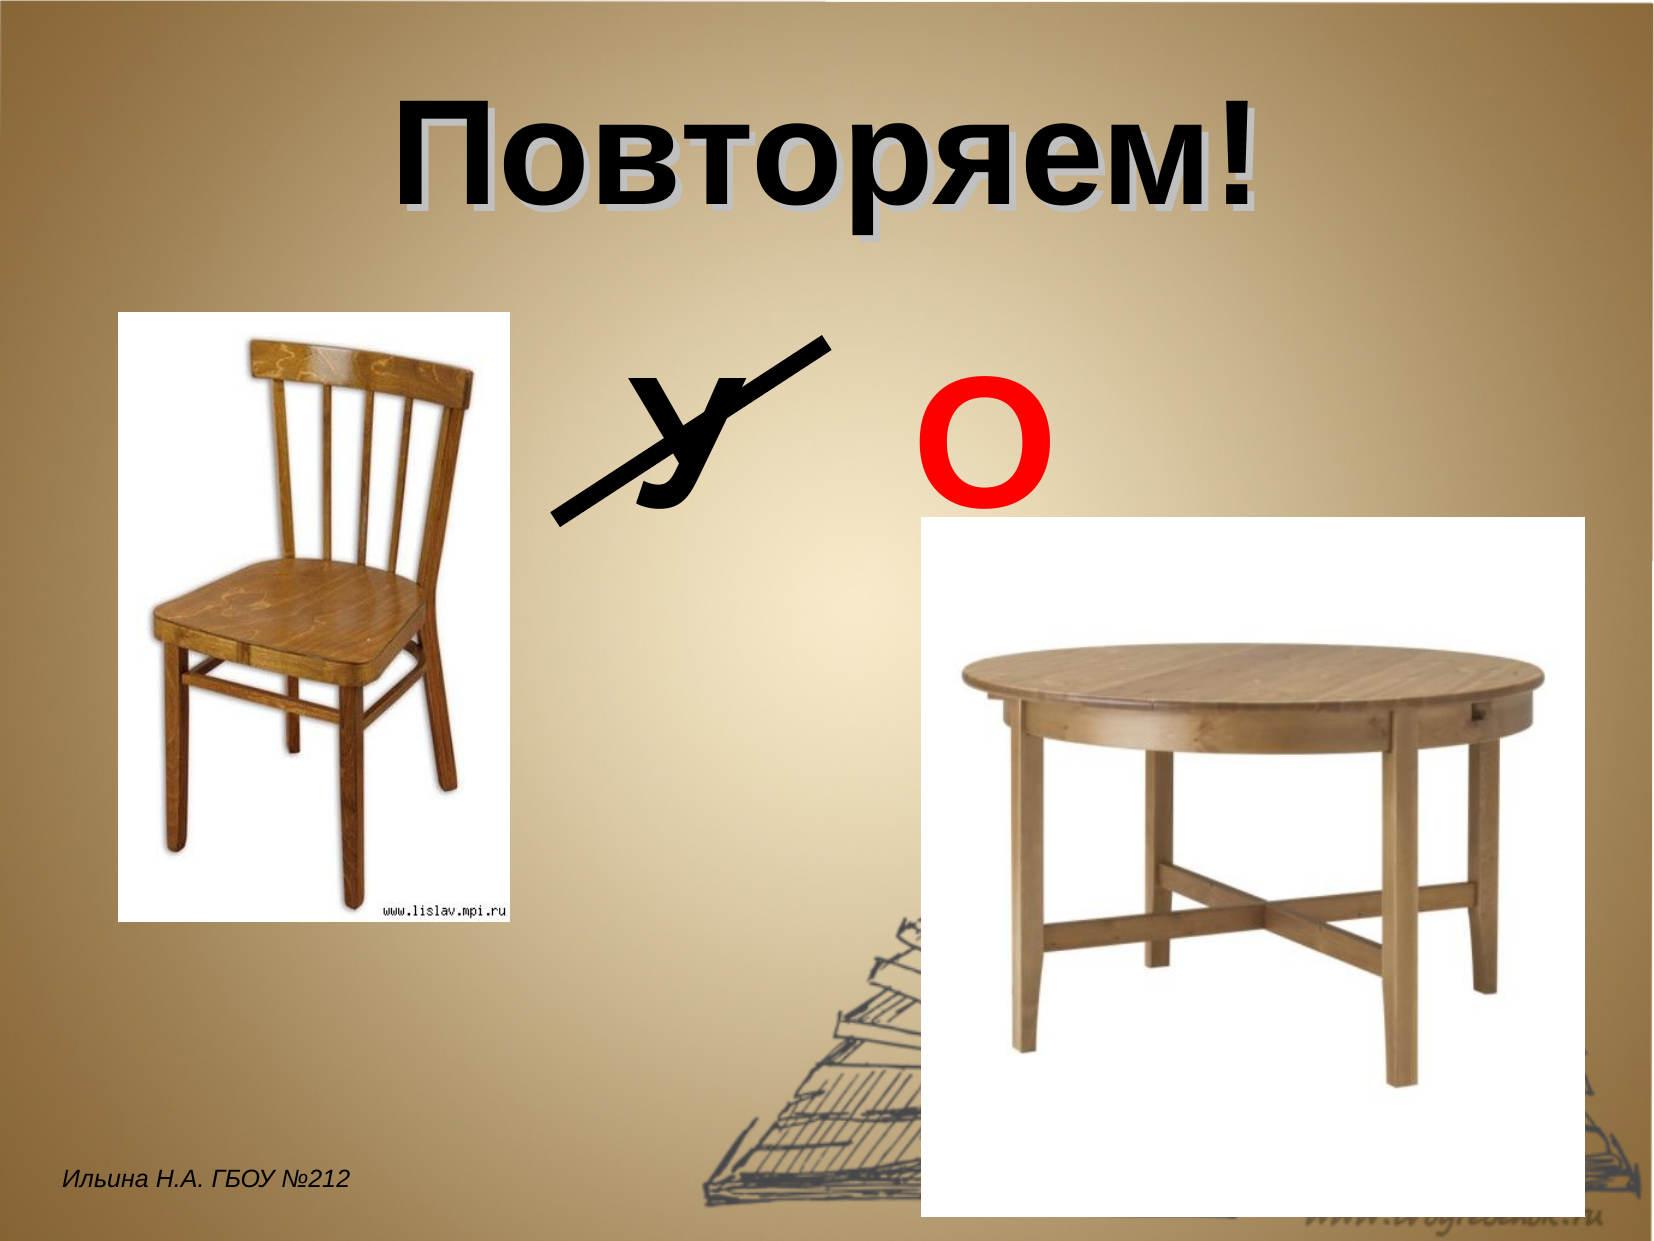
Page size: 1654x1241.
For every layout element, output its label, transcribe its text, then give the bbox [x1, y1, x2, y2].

title Повторяем! [82, 49, 1571, 257]
text_box О [897, 330, 1347, 556]
text_box У [614, 330, 897, 556]
picture [0, 0, 1654, 1241]
text_box Ильина Н.А. ГБОУ №212 [47, 1157, 626, 1201]
